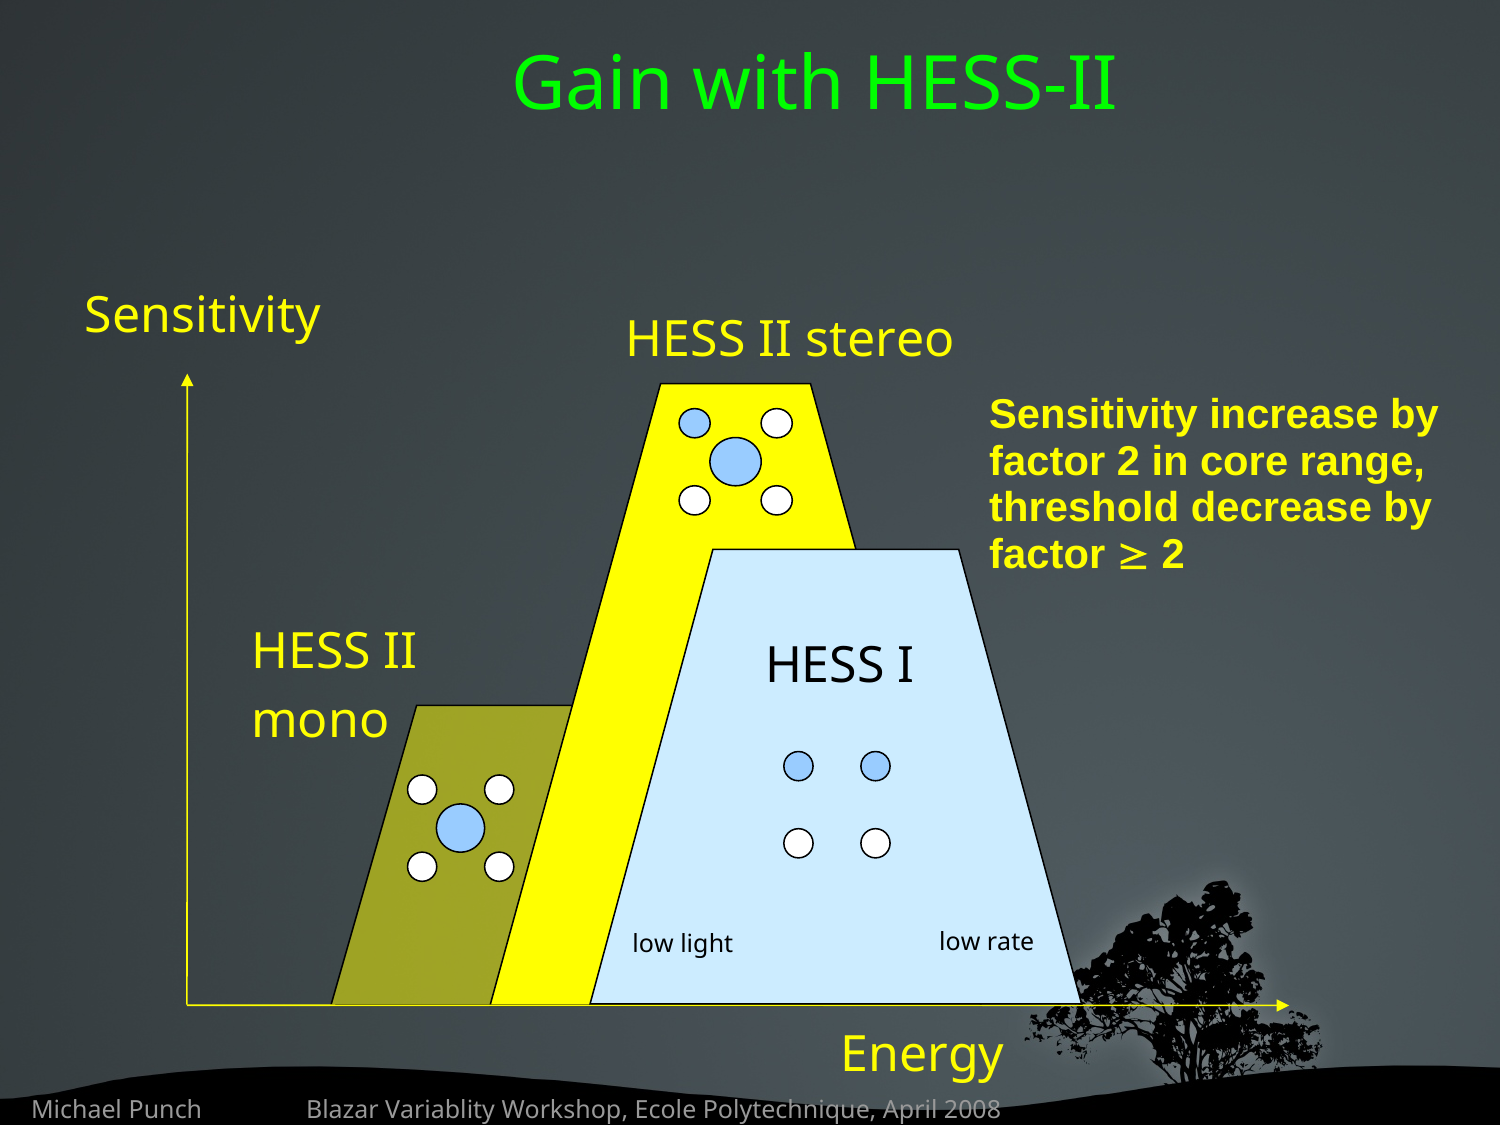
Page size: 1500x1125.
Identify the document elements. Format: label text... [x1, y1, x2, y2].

text_box low rate [924, 915, 1050, 966]
title Gain with HESS-II [177, 26, 1453, 134]
text_box HESS II mono [236, 607, 446, 760]
text_box HESS II stereo [611, 295, 971, 379]
text_box [331, 383, 1082, 1004]
text_box Energy [825, 1010, 1020, 1095]
text_box Sensitivity increase by factor 2 in core range, threshold decrease by factor  2 [974, 383, 1477, 593]
picture [0, 0, 1500, 1125]
text_box Sensitivity [69, 271, 337, 356]
text_box HESS I [750, 621, 930, 706]
text_box low light [617, 918, 749, 968]
